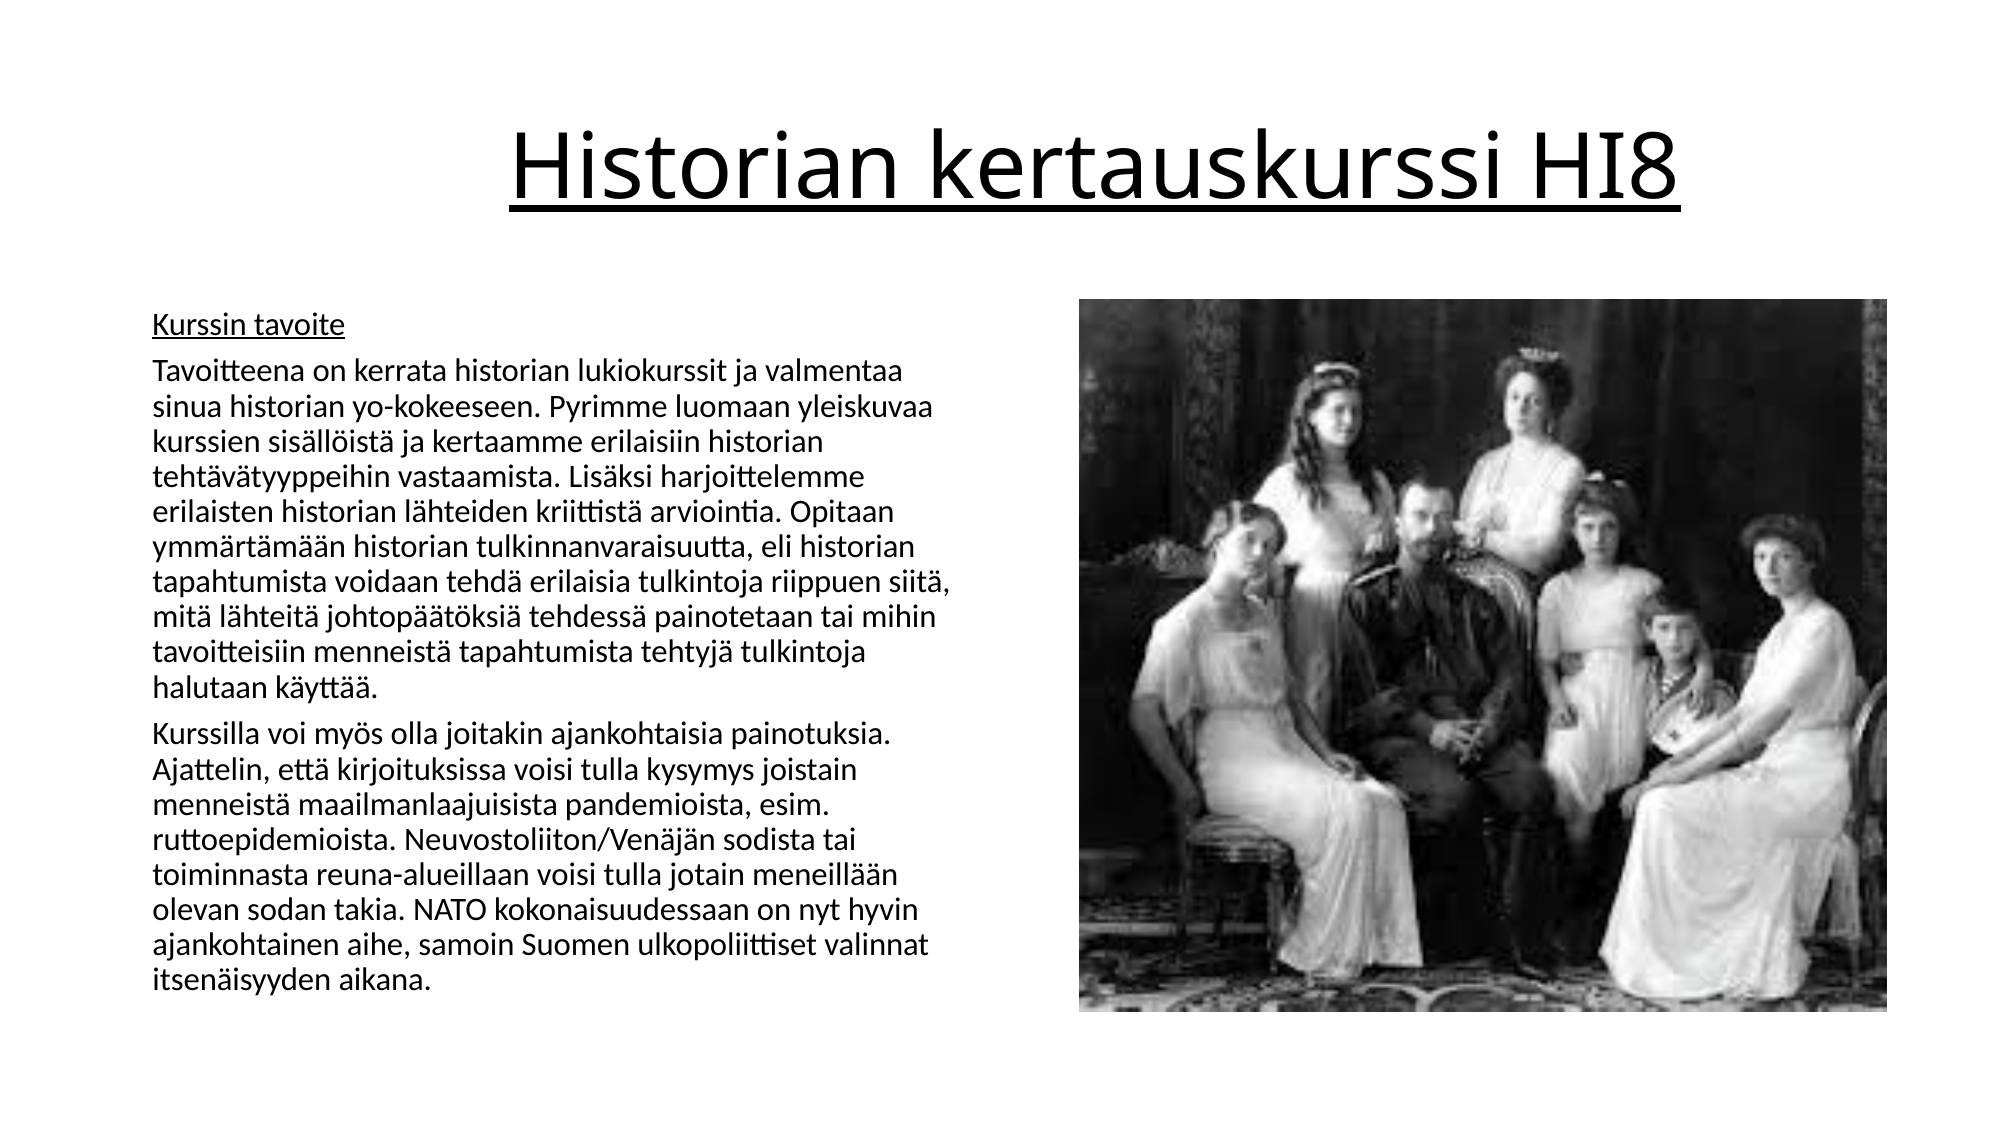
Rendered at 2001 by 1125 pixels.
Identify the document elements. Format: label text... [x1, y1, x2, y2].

list Kurssin tavoite Tavoitteena on kerrata historian lukiokurssit ja valmentaa sinua historian yo-kokeeseen. Pyrimme luomaan yleiskuvaa kurssien sisällöistä ja kertaamme erilaisiin historian tehtävätyyppeihin vastaamista. Lisäksi harjoittelemme erilaisten historian lähteiden kriittistä arviointia. Opitaan ymmärtämään historian tulkinnanvaraisuutta, eli historian tapahtumista voidaan tehdä erilaisia tulkintoja riippuen siitä, mitä lähteitä johtopäätöksiä tehdessä painotetaan tai mihin tavoitteisiin menneistä tapahtumista tehtyjä tulkintoja halutaan käyttää. Kurssilla voi myös olla joitakin ajankohtaisia painotuksia. Ajattelin, että kirjoituksissa voisi tulla kysymys joistain menneistä maailmanlaajuisista pandemioista, esim. ruttoepidemioista. Neuvostoliiton/Venäjän sodista tai toiminnasta reuna-alueillaan voisi tulla jotain meneillään olevan sodan takia. NATO kokonaisuudessaan on nyt hyvin ajankohtainen aihe, samoin Suomen ulkopoliittiset valinnat itsenäisyyden aikana. [137, 299, 988, 1014]
title Historian kertauskurssi HI8 [137, 59, 1863, 278]
picture [1079, 299, 1887, 1012]
